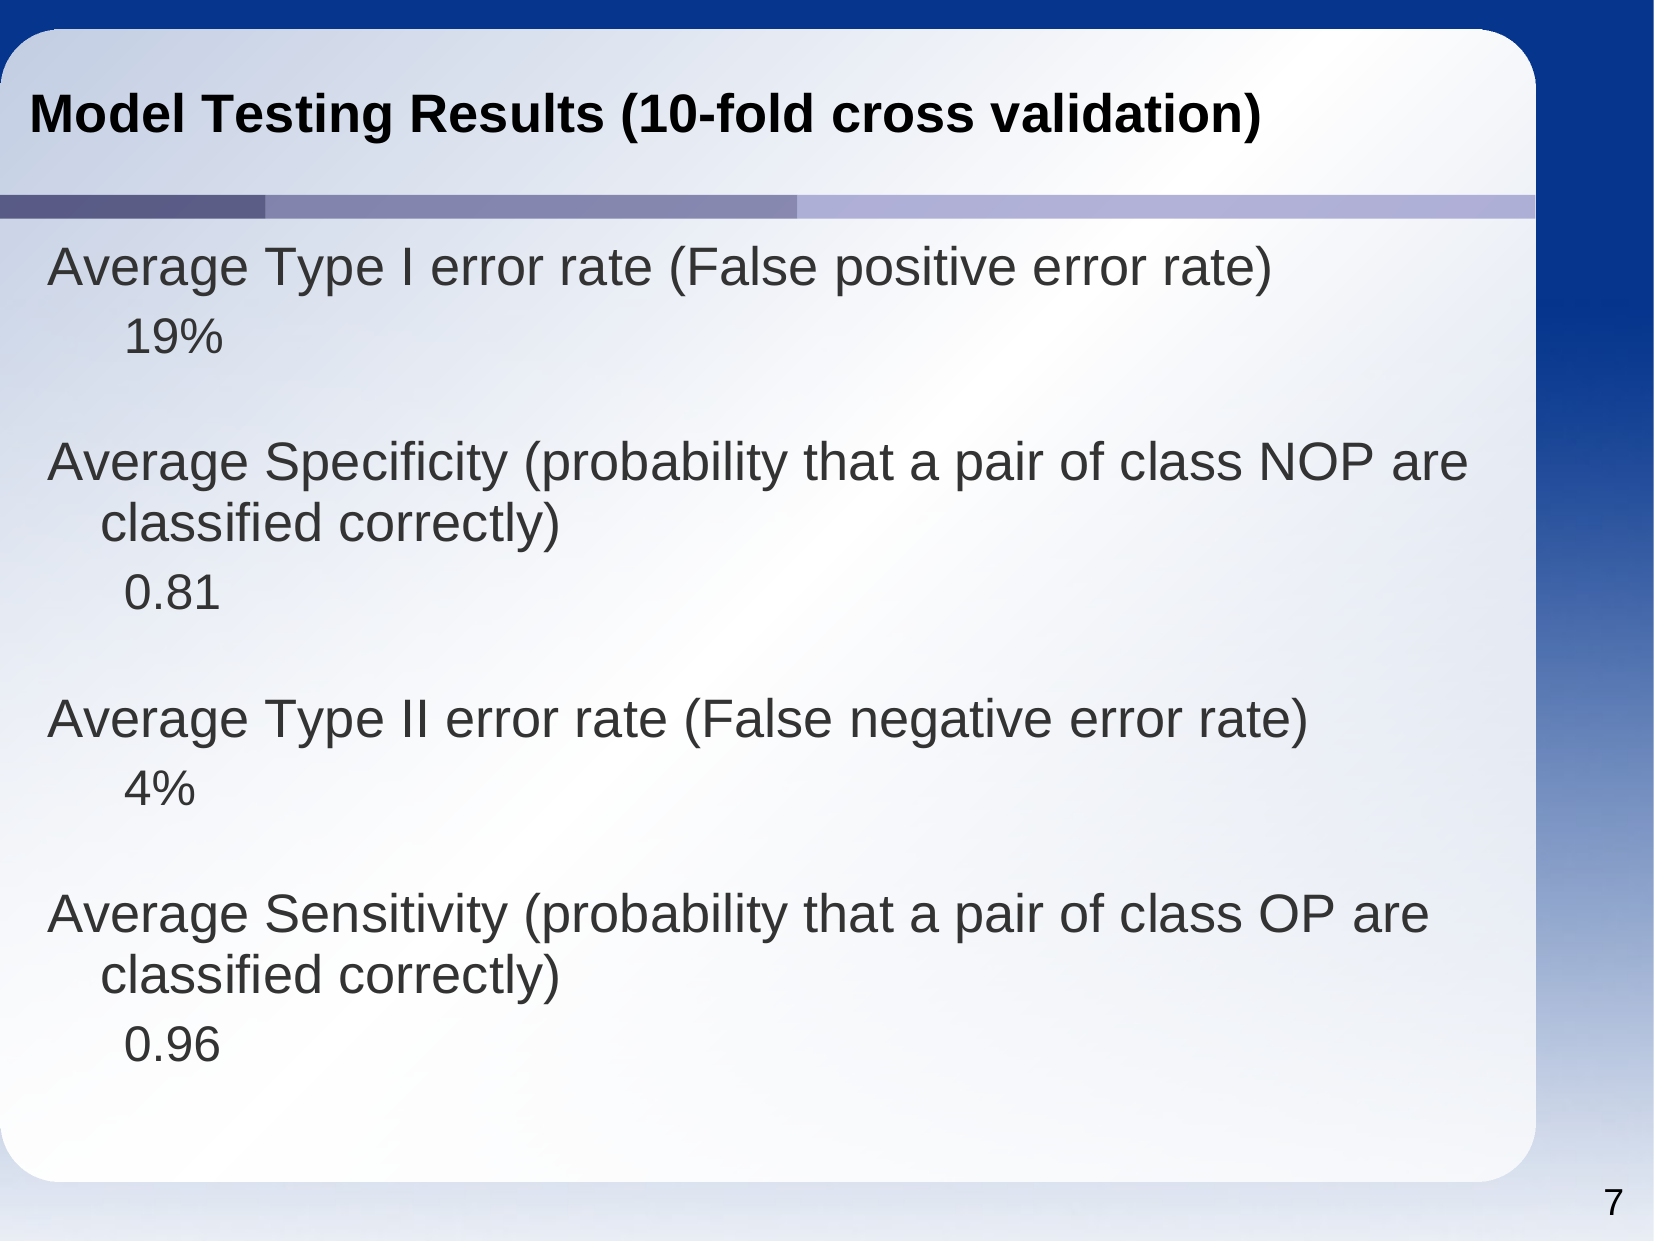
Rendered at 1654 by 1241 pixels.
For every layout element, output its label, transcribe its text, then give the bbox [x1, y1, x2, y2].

picture [0, 0, 1654, 1241]
title Model Testing Results (10-fold cross validation) [29, 56, 1506, 170]
list Average Type I error rate (False positive error rate) 19% Average Specificity (probability that a pair of class NOP are classified correctly) 0.81 Average Type II error rate (False negative error rate) 4% Average Sensitivity (probability that a pair of class OP are classified correctly) 0.96 [29, 236, 1506, 1137]
